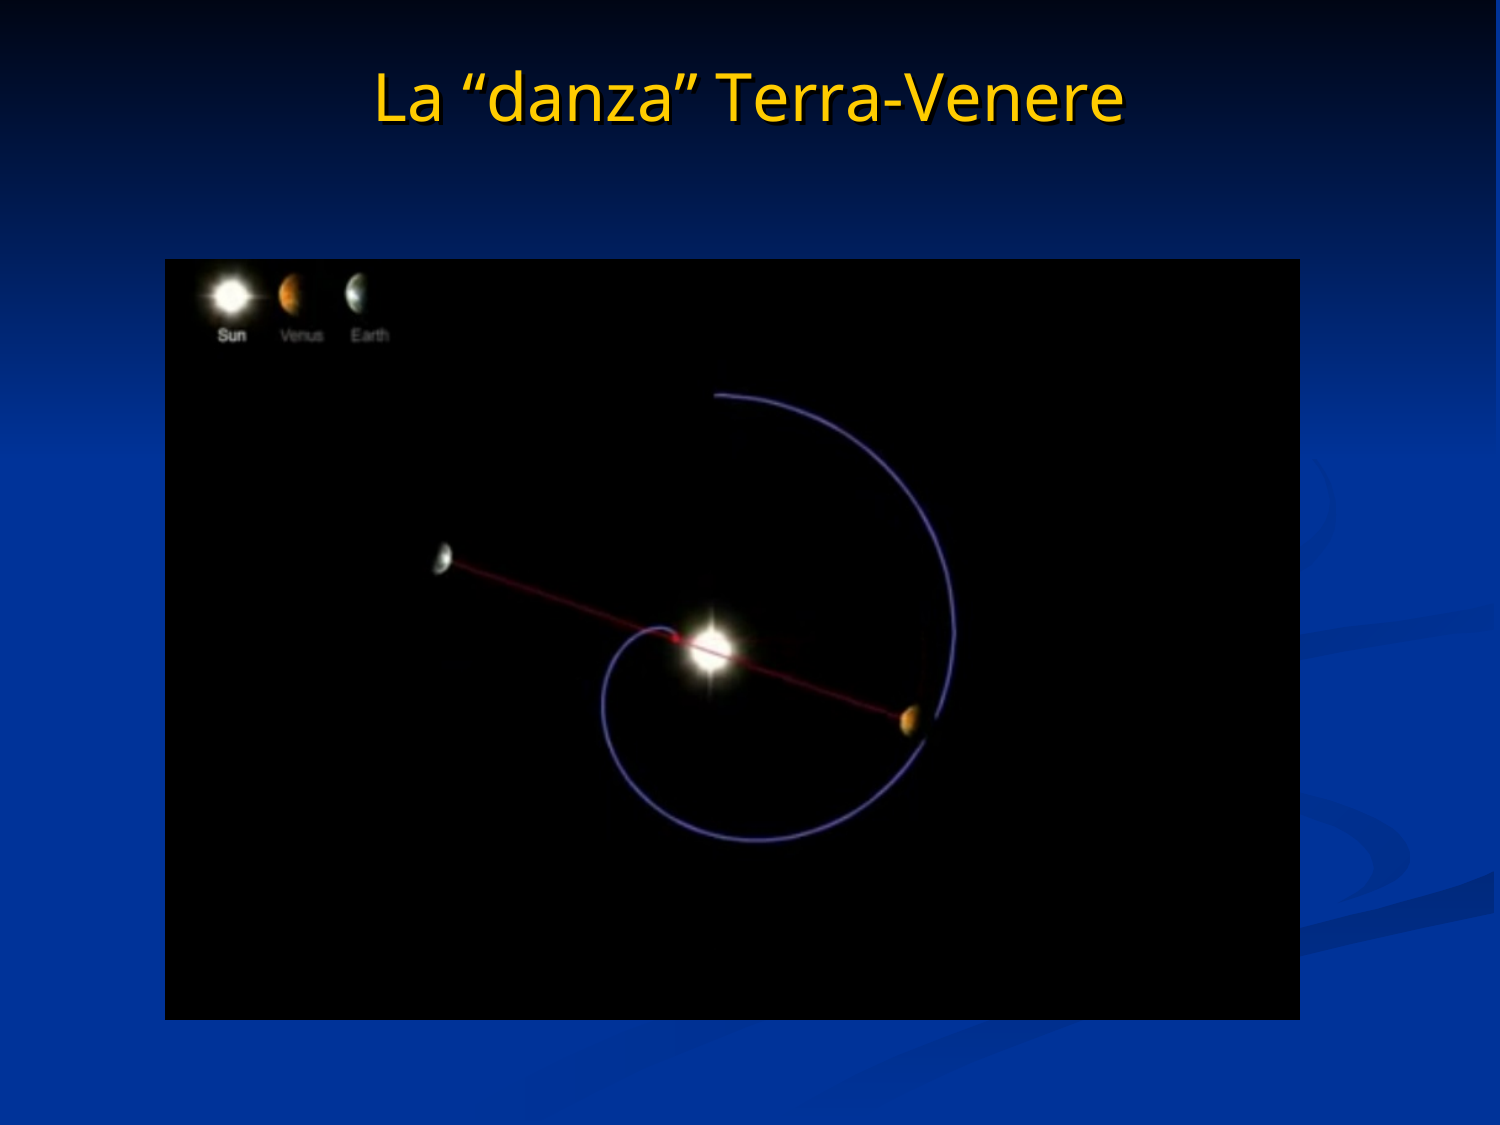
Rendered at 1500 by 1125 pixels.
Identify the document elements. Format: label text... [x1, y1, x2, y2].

picture [165, 259, 1300, 1020]
text_box La “danza” Terra-Venere [35, 47, 1465, 154]
